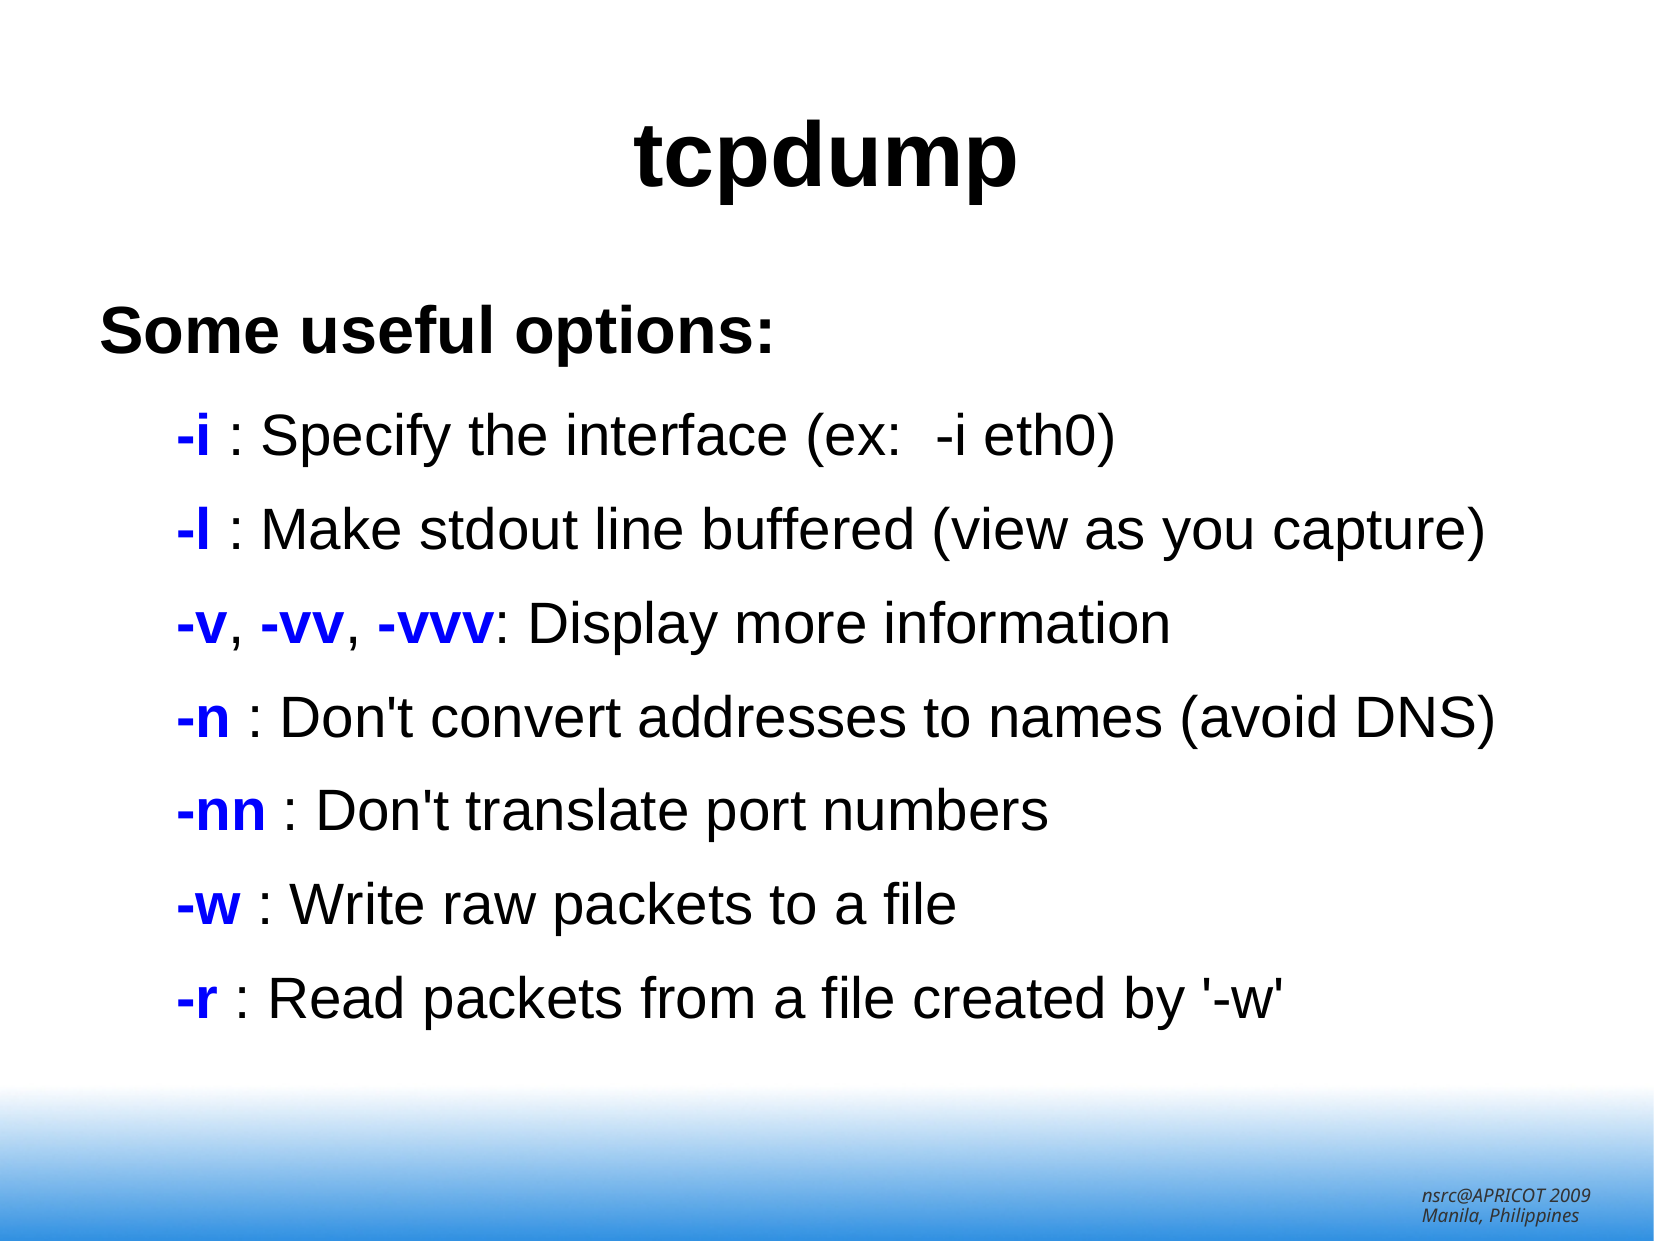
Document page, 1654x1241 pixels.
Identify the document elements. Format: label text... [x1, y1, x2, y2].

title tcpdump [82, 49, 1571, 257]
list Some useful options: -i : Specify the interface (ex: -i eth0)‏ -l : Make stdout line buffered (view as you capture) -v, -vv, -vvv: Display more information -n : Don't convert addresses to names (avoid DNS) -nn : Don't translate port numbers -w : Write raw packets to a file -r : Read packets from a file created by '-w' [82, 290, 1571, 1109]
picture [0, 1083, 1654, 1241]
